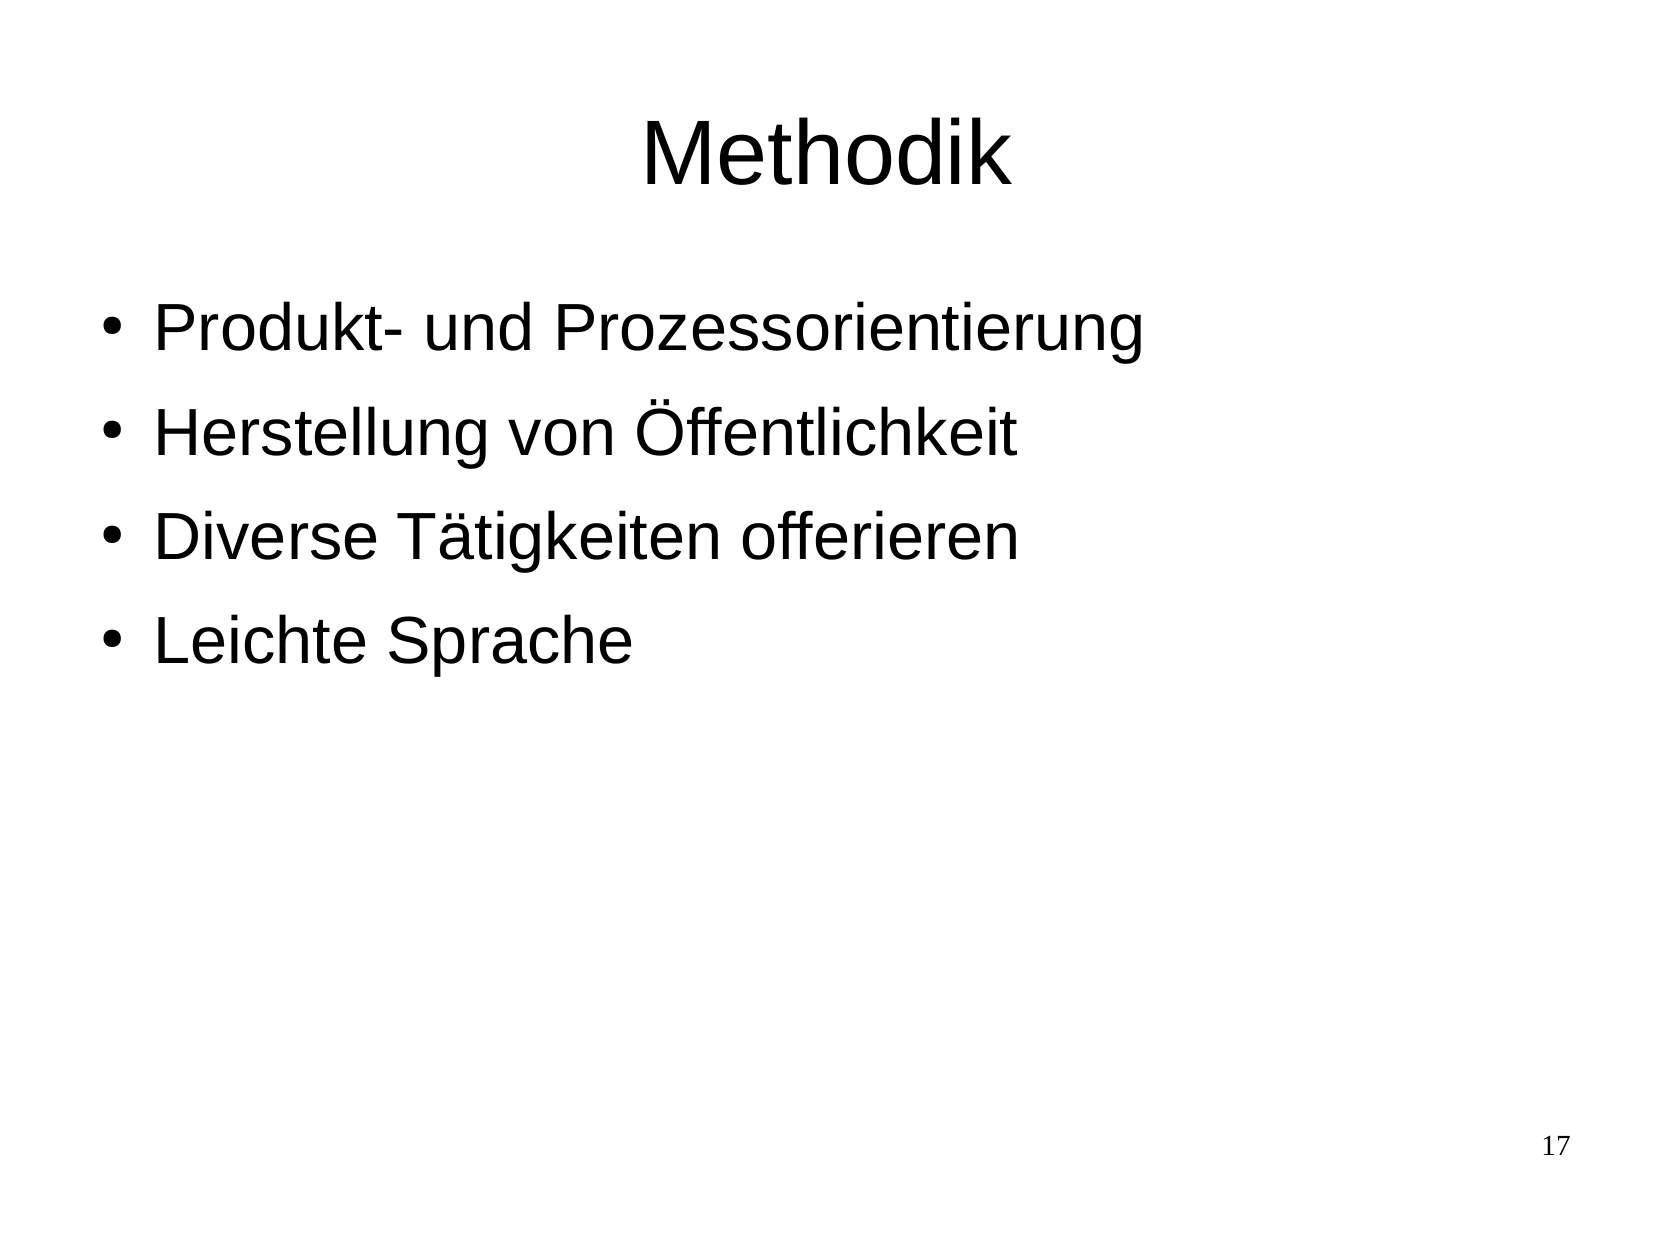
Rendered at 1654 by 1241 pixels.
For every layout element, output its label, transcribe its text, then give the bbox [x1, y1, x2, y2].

list Produkt- und Prozessorientierung Herstellung von Öffentlichkeit Diverse Tätigkeiten offerieren Leichte Sprache [82, 290, 1571, 1010]
title Methodik [82, 49, 1571, 257]
